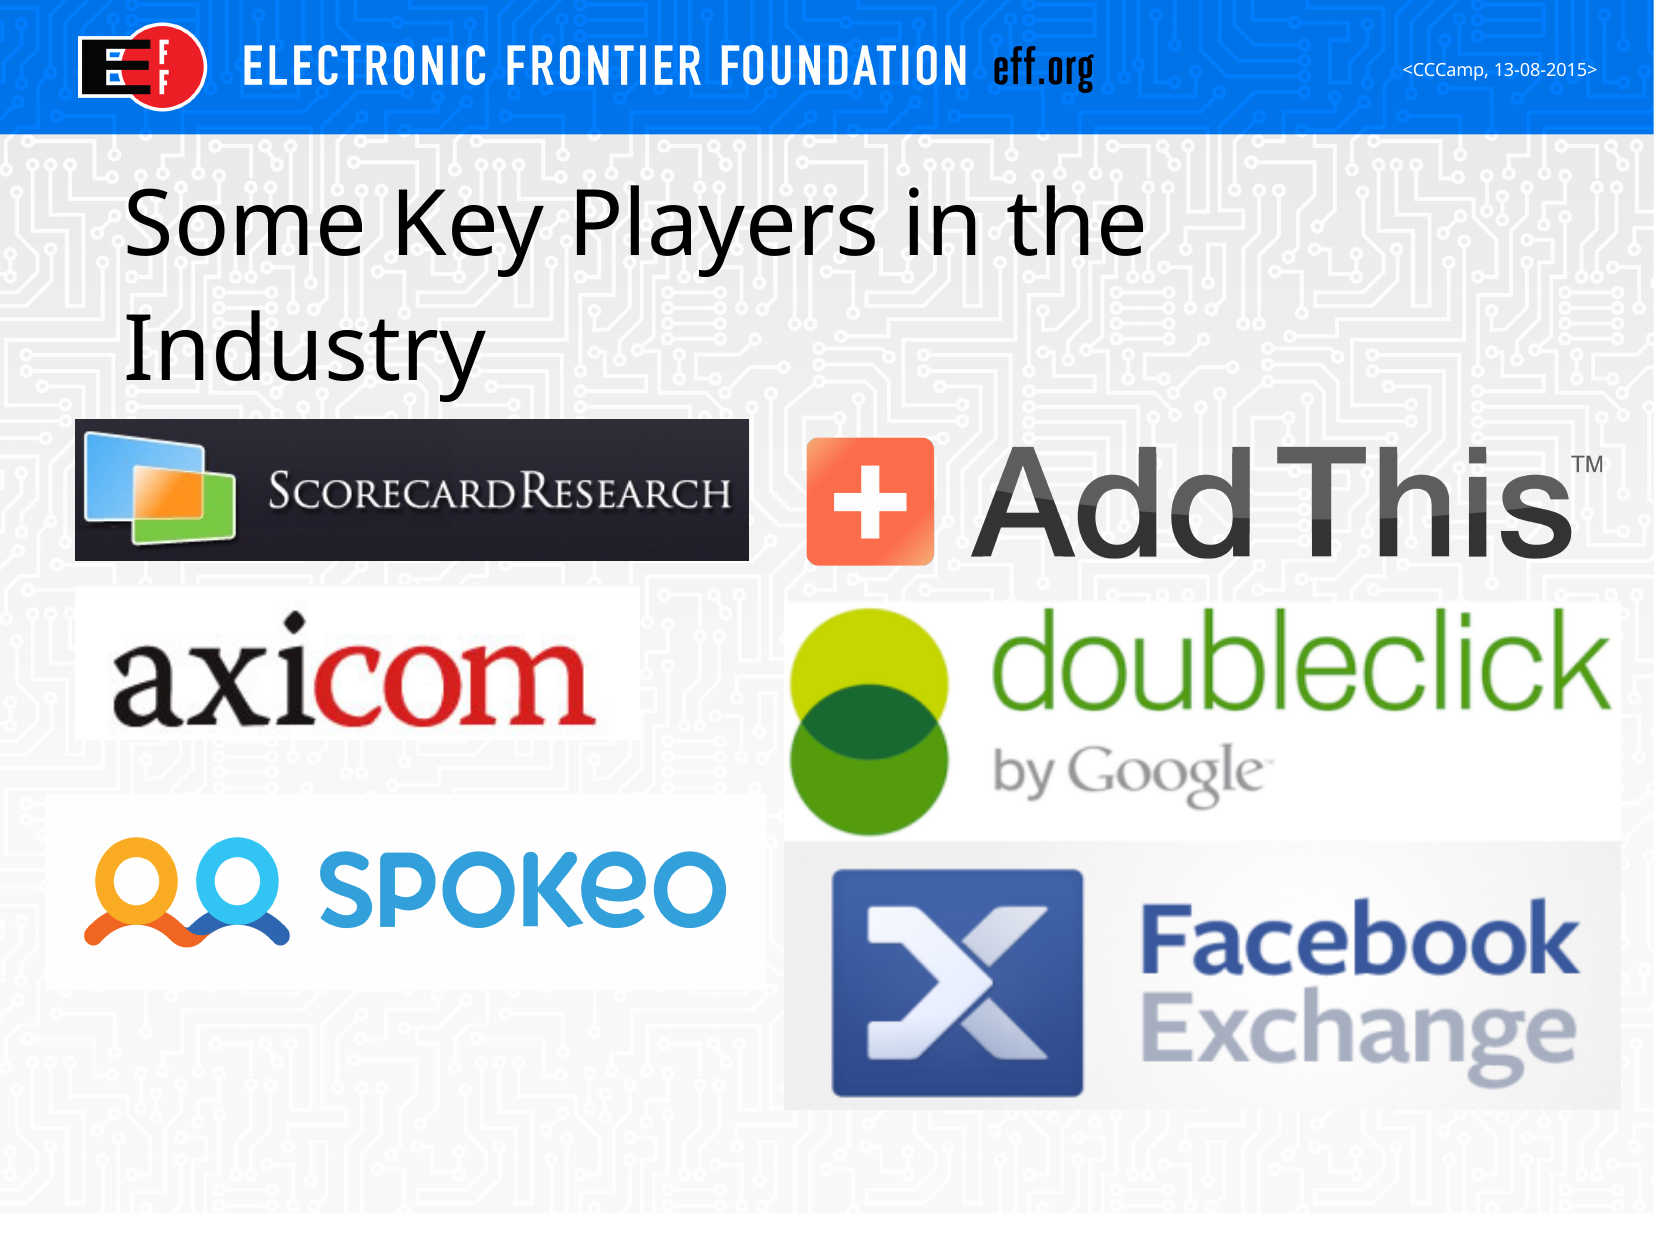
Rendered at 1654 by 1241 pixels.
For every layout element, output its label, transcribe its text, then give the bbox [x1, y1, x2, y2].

picture [0, 0, 1654, 1213]
title Some Key Players in the Industry [124, 179, 1530, 386]
